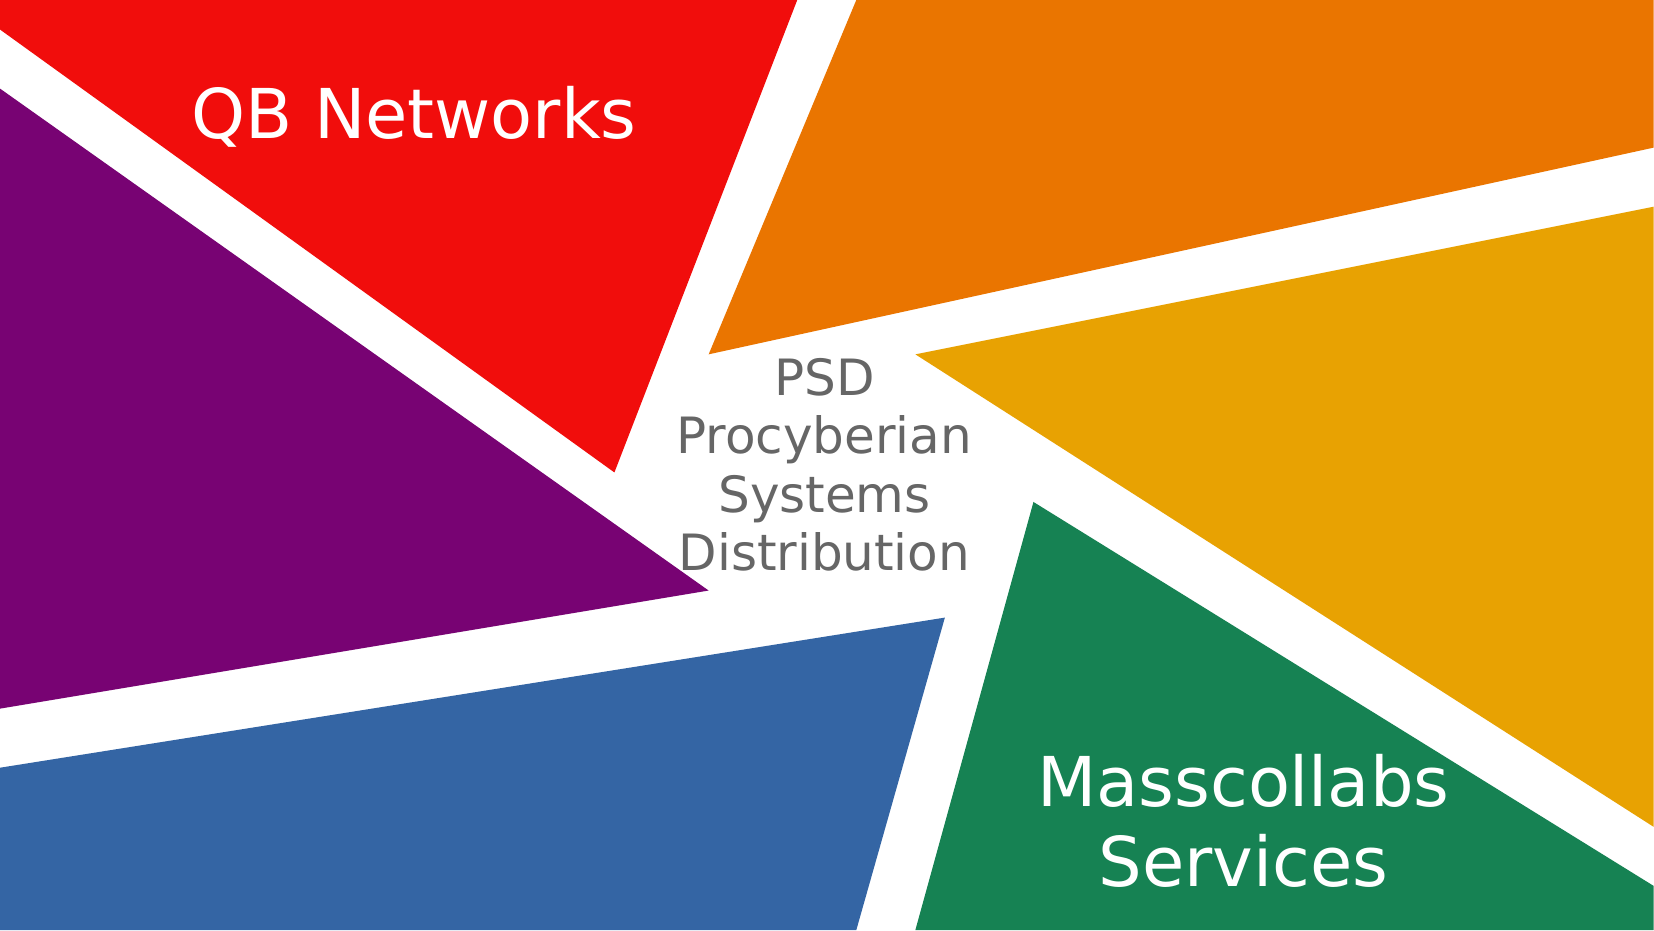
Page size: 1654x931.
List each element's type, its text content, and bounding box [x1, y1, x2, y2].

title Masscollabs Services [912, 742, 1576, 903]
title QB Networks [82, 37, 746, 193]
subtitle PSD Procyberian Systems Distribution [614, 313, 1035, 618]
